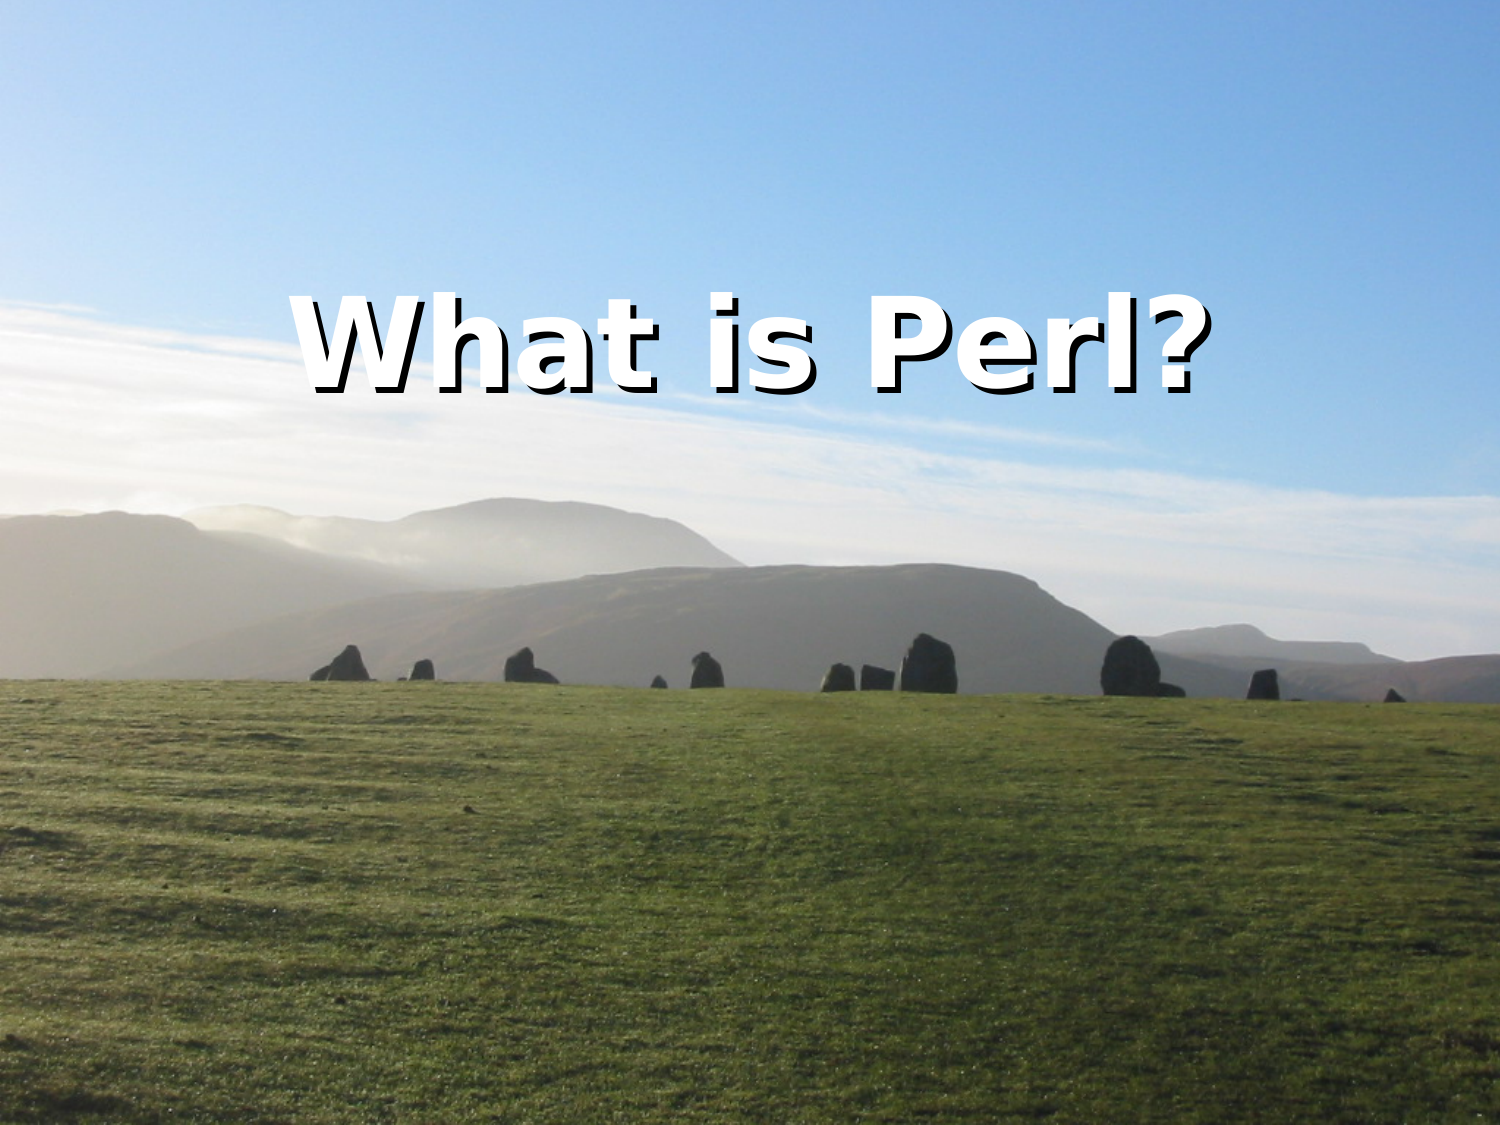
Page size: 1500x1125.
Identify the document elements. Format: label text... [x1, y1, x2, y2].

title What is Perl? [112, 237, 1388, 425]
picture [0, 0, 1500, 1125]
